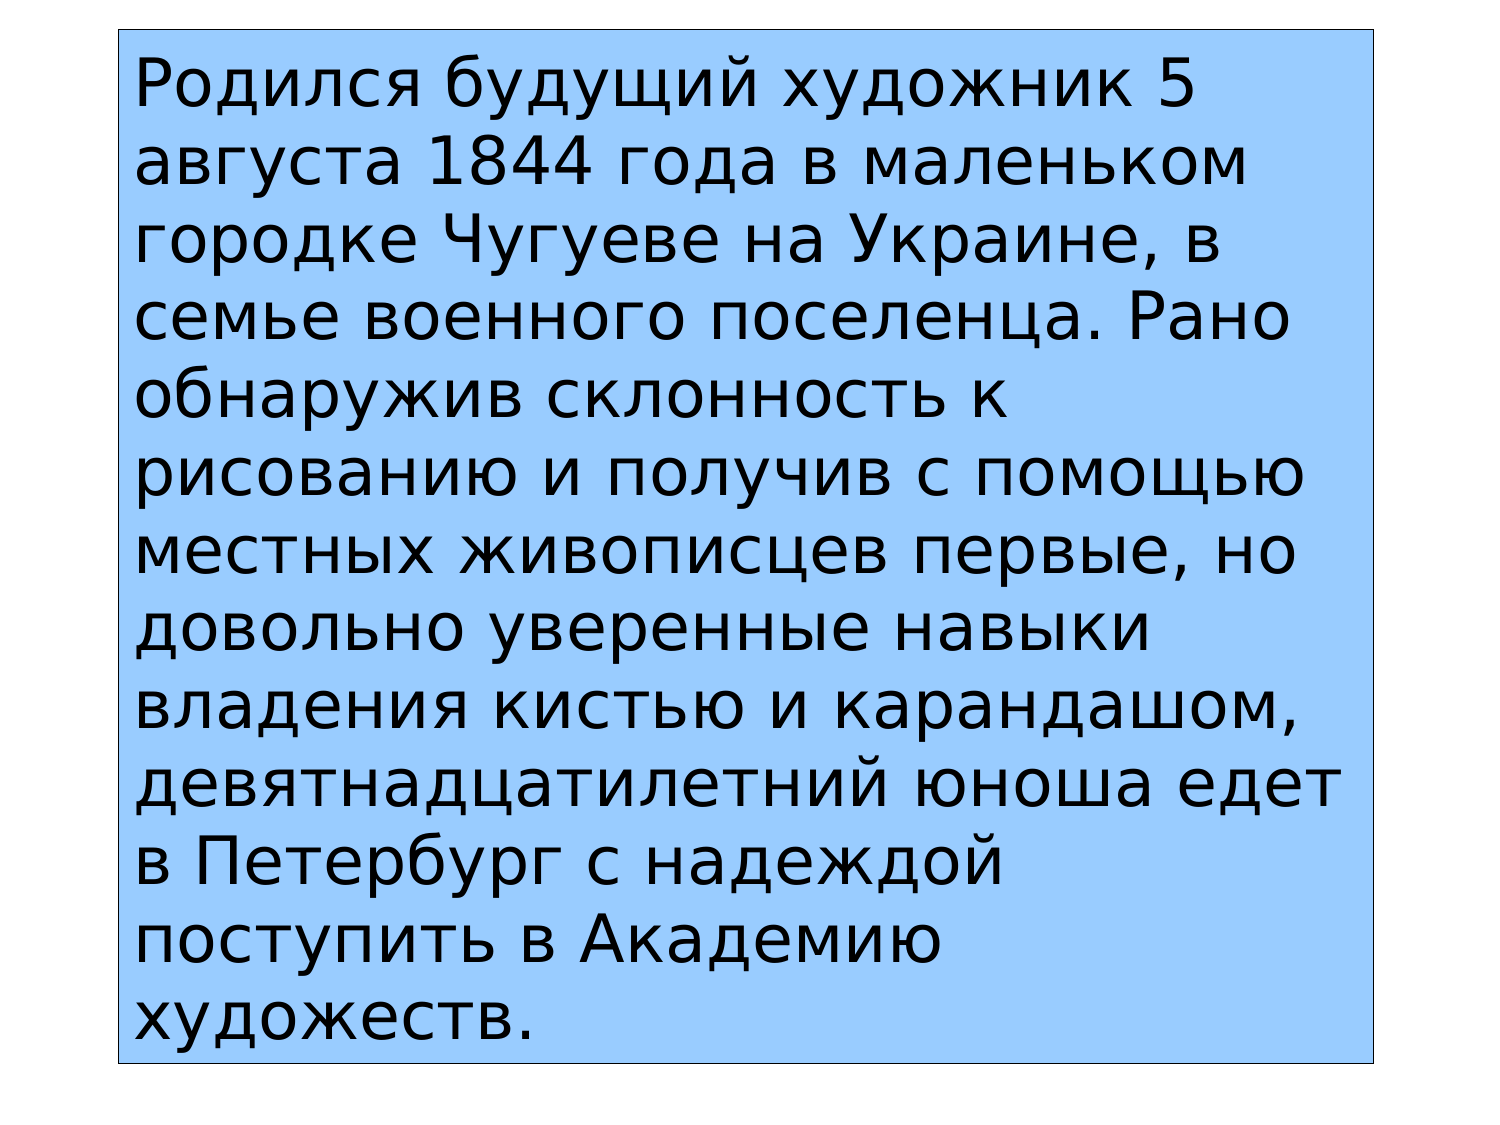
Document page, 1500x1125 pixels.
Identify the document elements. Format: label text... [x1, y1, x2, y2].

text_box Родился будущий художник 5 августа 1844 года в маленьком городке Чугуеве на Украине, в семье военного поселенца. Рано обнаружив склонность к рисованию и получив с помощью местных живописцев первые, но довольно уверенные навыки владения кистью и карандашом, девятнадцатилетний юноша едет в Петербург с надеждой поступить в Академию художеств. [118, 29, 1374, 1064]
